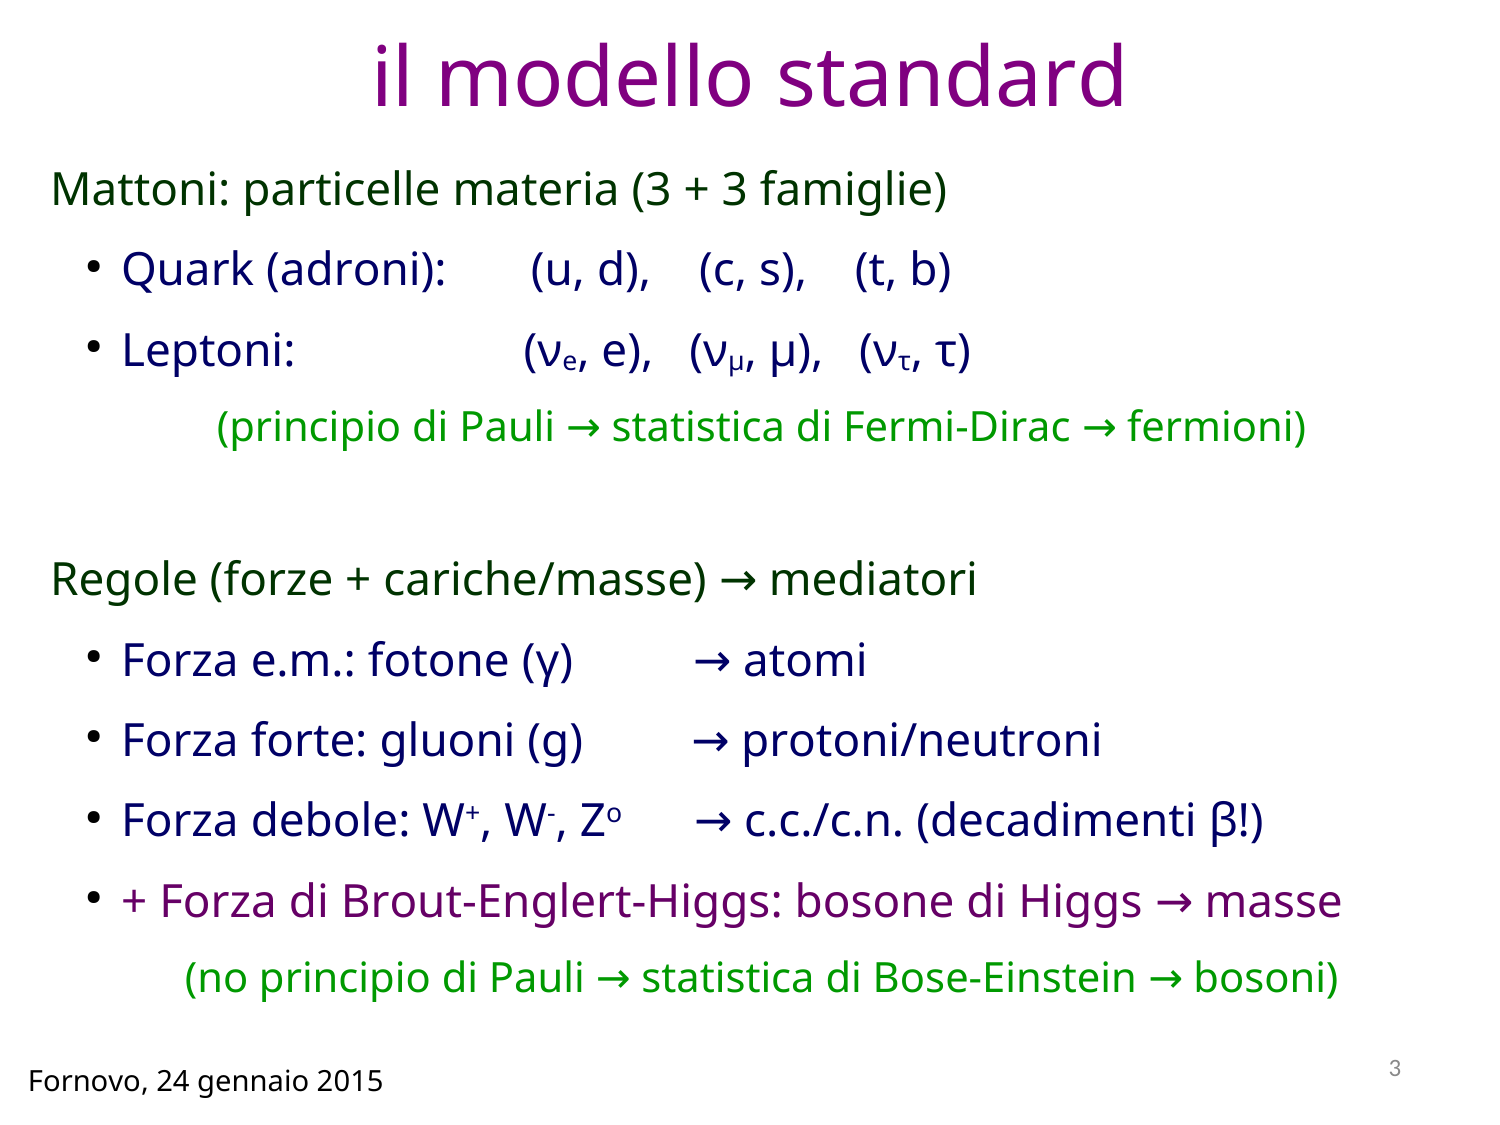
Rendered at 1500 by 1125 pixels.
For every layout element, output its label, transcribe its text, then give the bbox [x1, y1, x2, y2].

text_box Mattoni: particelle materia (3 + 3 famiglie) Quark (adroni): (u, d), (c, s), (t, b) Leptoni: (νe, e), (νμ, μ), (ντ, τ) (principio di Pauli → statistica di Fermi-Dirac → fermioni) Regole (forze + cariche/masse) → mediatori Forza e.m.: fotone (γ) → atomi Forza forte: gluoni (g) → protoni/neutroni Forza debole: W+, W-, Zo → c.c./c.n. (decadimenti β!) + Forza di Brout-Englert-Higgs: bosone di Higgs → masse (no principio di Pauli → statistica di Bose-Einstein → bosoni) [35, 143, 1489, 1046]
text_box il modello standard [41, 0, 1459, 132]
text_box <numero> [1074, 1046, 1417, 1095]
